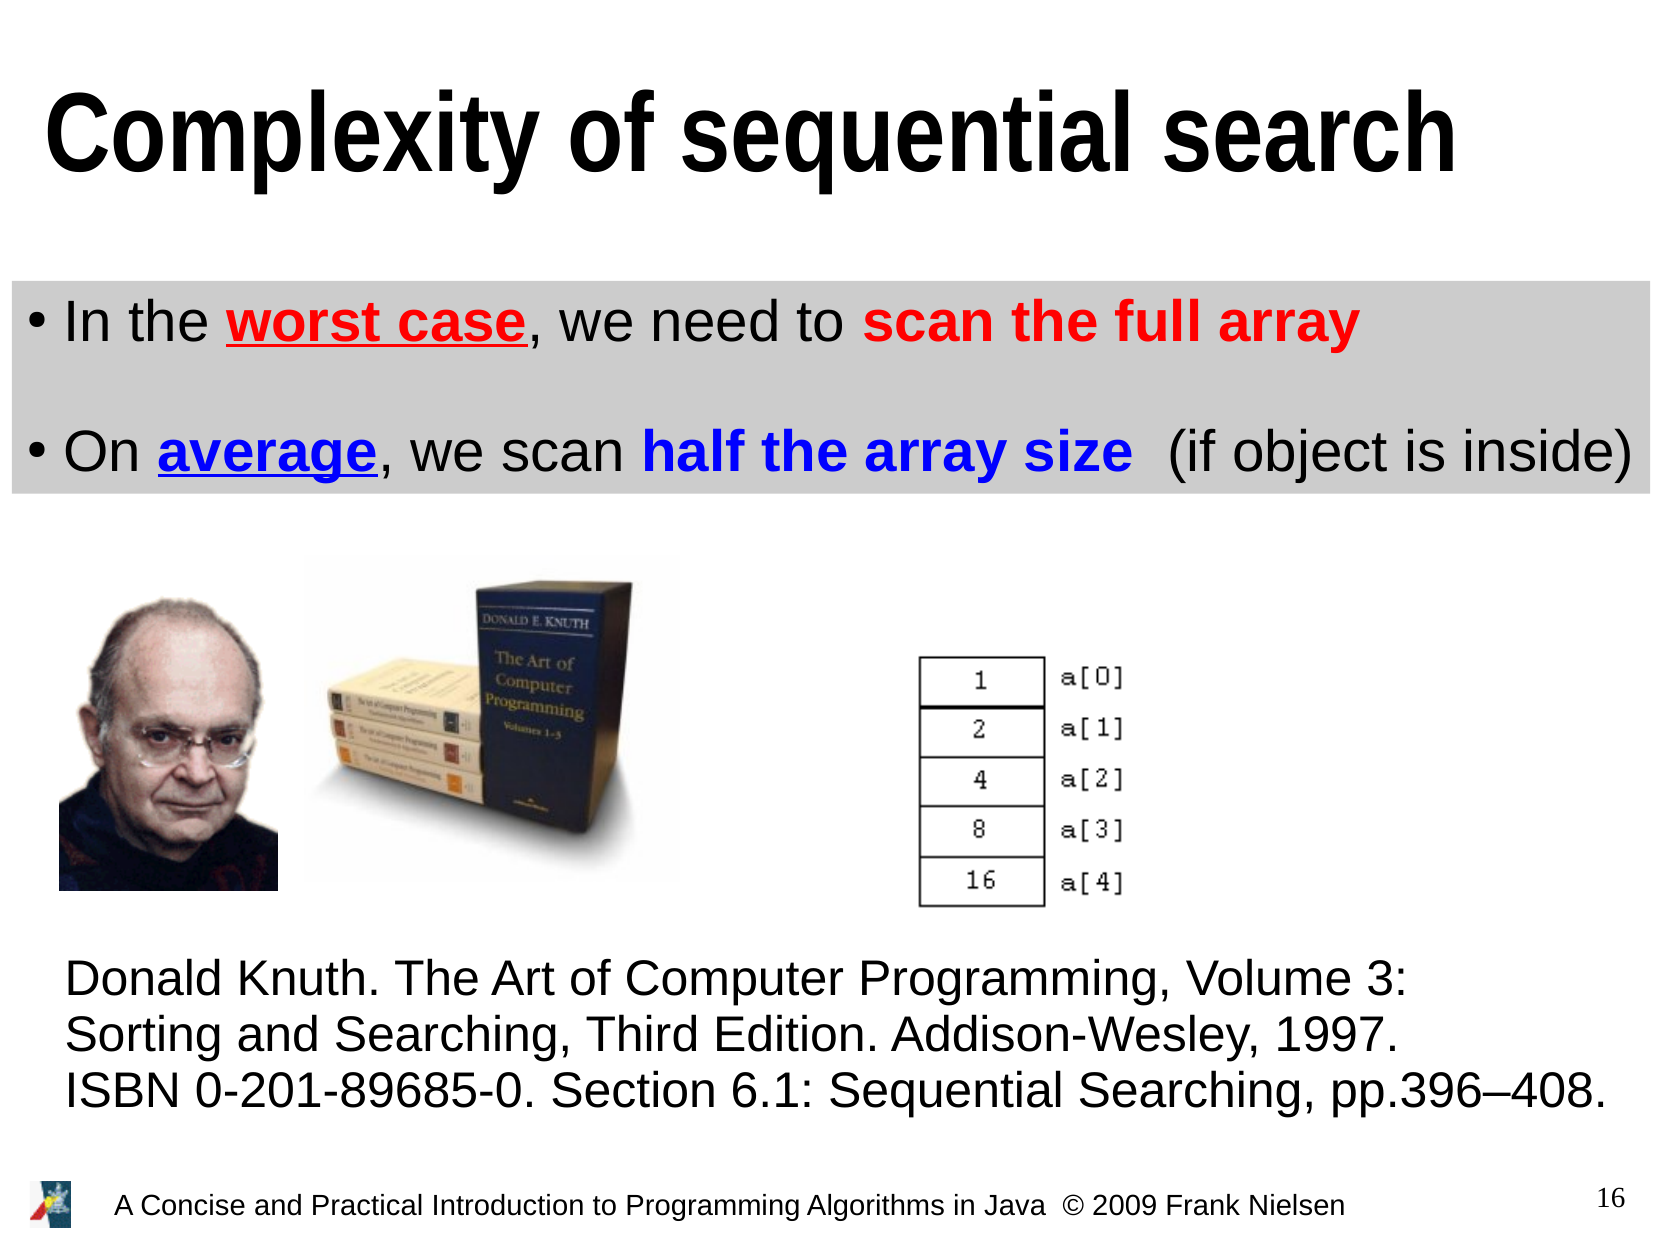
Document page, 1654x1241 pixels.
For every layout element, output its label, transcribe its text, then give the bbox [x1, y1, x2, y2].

picture [59, 590, 278, 891]
text_box Donald Knuth. The Art of Computer Programming, Volume 3: Sorting and Searching, Third Edition. Addison-Wesley, 1997. ISBN 0-201-89685-0. Section 6.1: Sequential Searching, pp.396–408. [49, 943, 1625, 1182]
text_box Complexity of sequential search [29, 59, 1474, 203]
text_box In the worst case, we need to scan the full array On average, we scan half the array size (if object is inside) [11, 280, 1650, 494]
picture [304, 531, 680, 907]
picture [29, 1181, 71, 1228]
picture [850, 496, 1146, 935]
